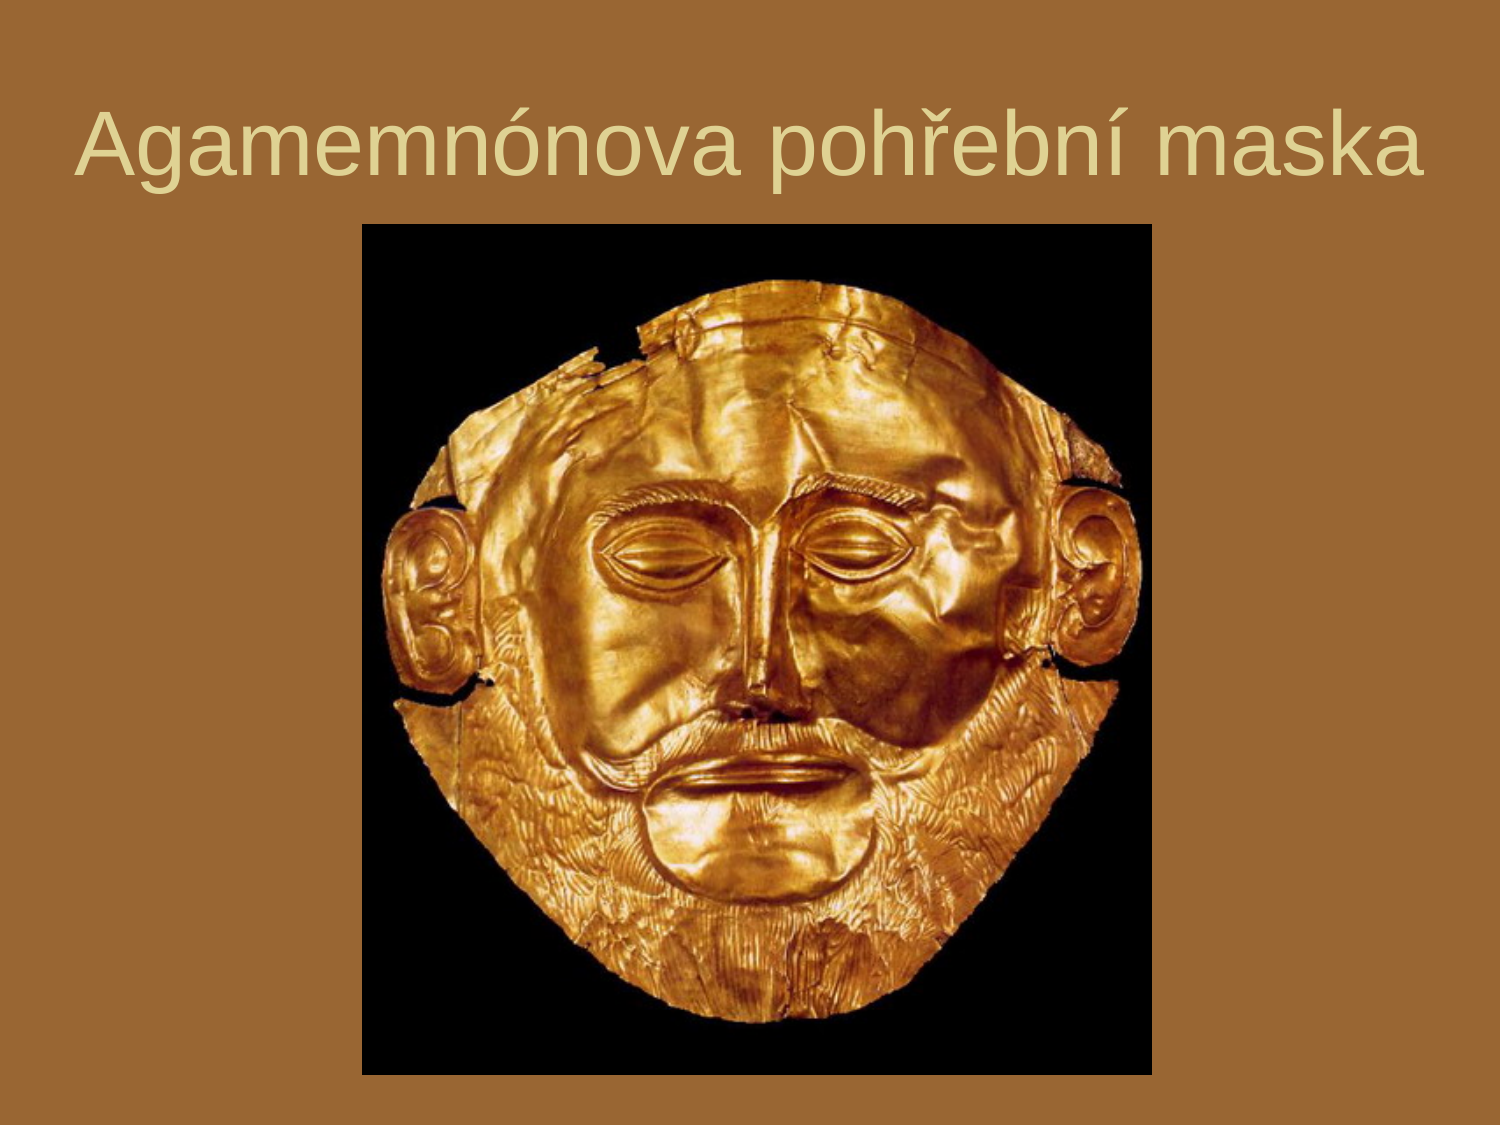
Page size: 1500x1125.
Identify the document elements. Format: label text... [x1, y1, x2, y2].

title Agamemnónova pohřební maska [0, 45, 1500, 233]
picture [362, 224, 1152, 1075]
